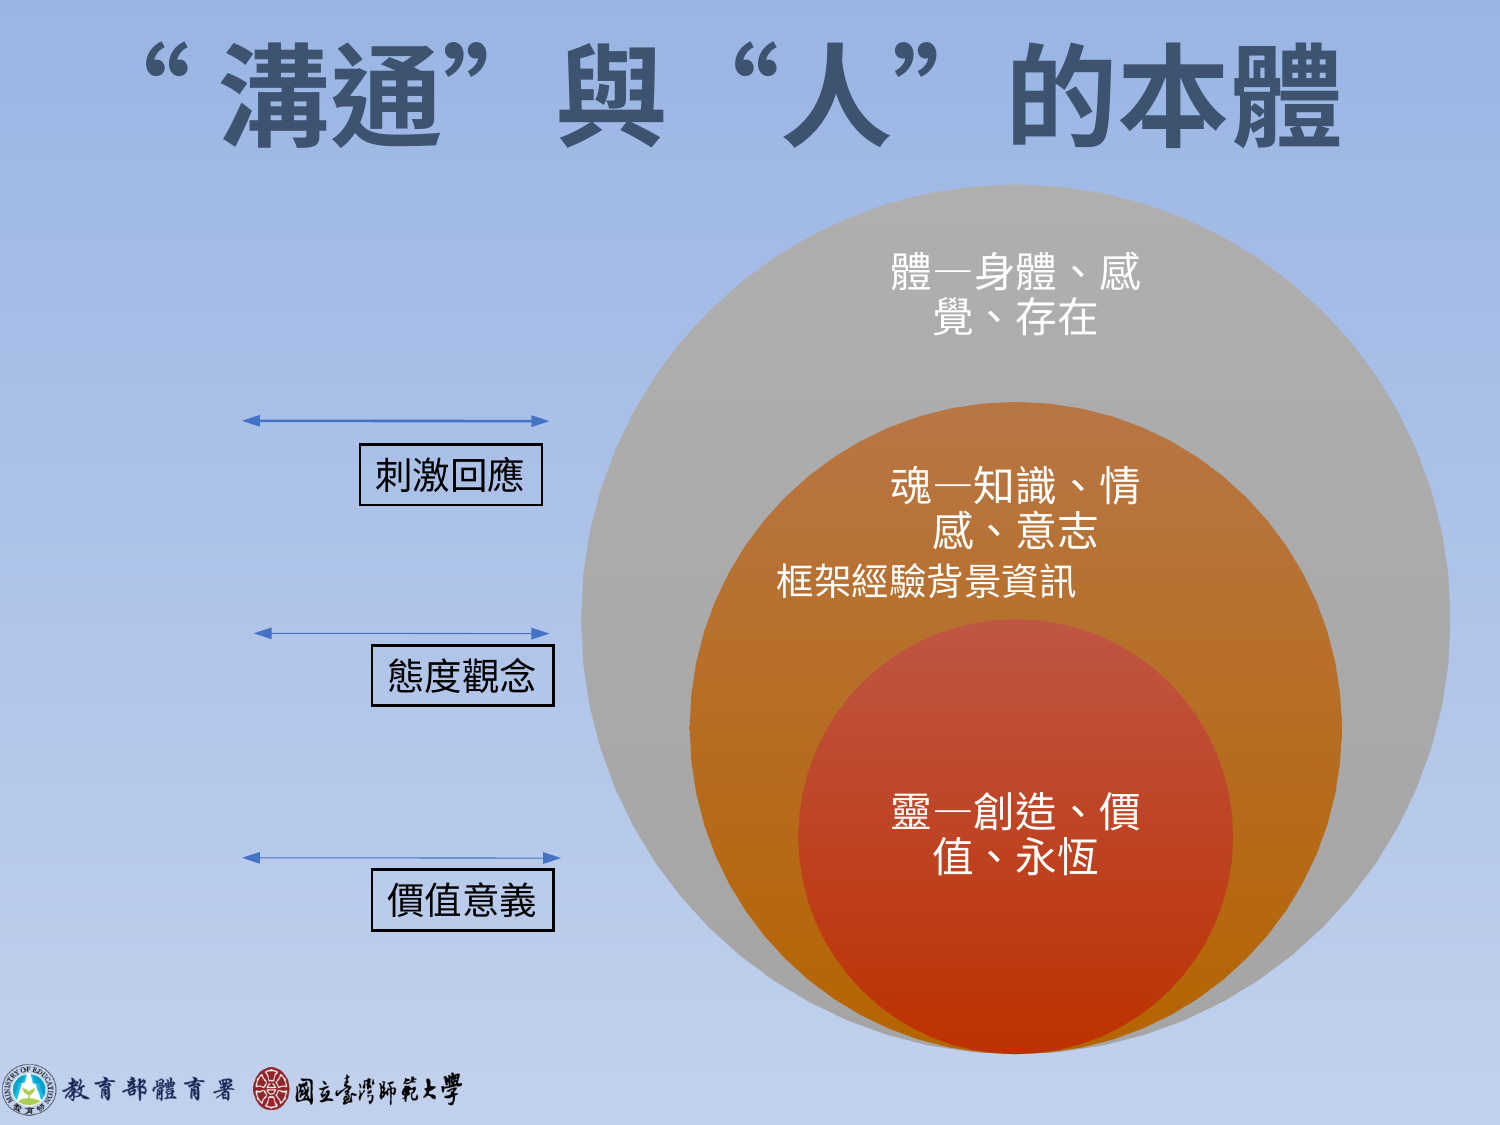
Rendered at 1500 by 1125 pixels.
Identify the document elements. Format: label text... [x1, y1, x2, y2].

text_box 刺激回應 [360, 444, 542, 505]
text_box 價值意義 [371, 869, 554, 931]
text_box 框架經驗背景資訊 [762, 551, 1222, 611]
text_box 靈—創造、價值、永恆 [798, 619, 1234, 1055]
text_box 態度觀念 [372, 645, 554, 706]
title “溝通”與“人”的本體 [31, 0, 1390, 188]
text_box 體—身體、感覺、存在 [580, 184, 1451, 1052]
text_box 魂—知識、情感、意志 [689, 401, 1342, 1053]
